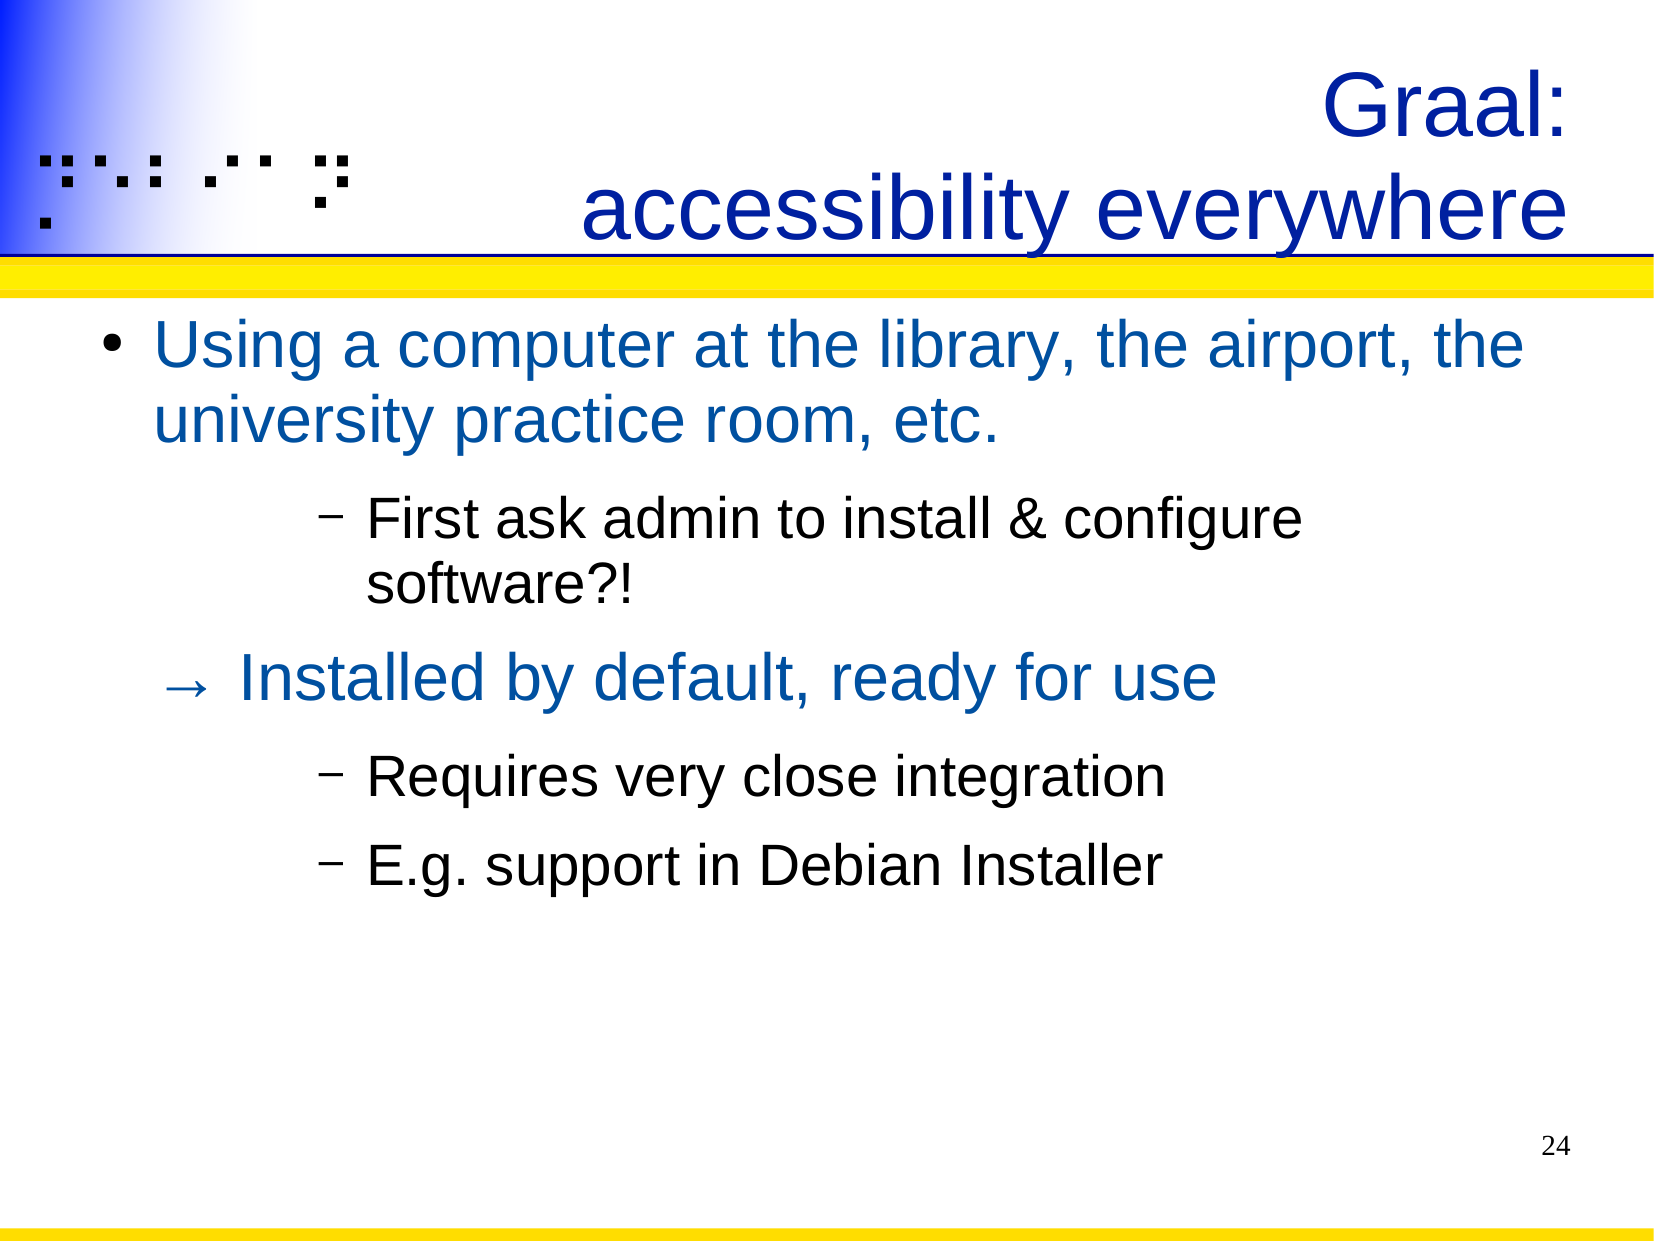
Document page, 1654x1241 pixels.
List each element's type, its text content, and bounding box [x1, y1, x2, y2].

list Using a computer at the library, the airport, the university practice room, etc. First ask admin to install & configure software?! → Installed by default, ready for use Requires very close integration E.g. support in Debian Installer [82, 307, 1571, 1126]
title Graal: accessibility everywhere [372, 53, 1571, 259]
